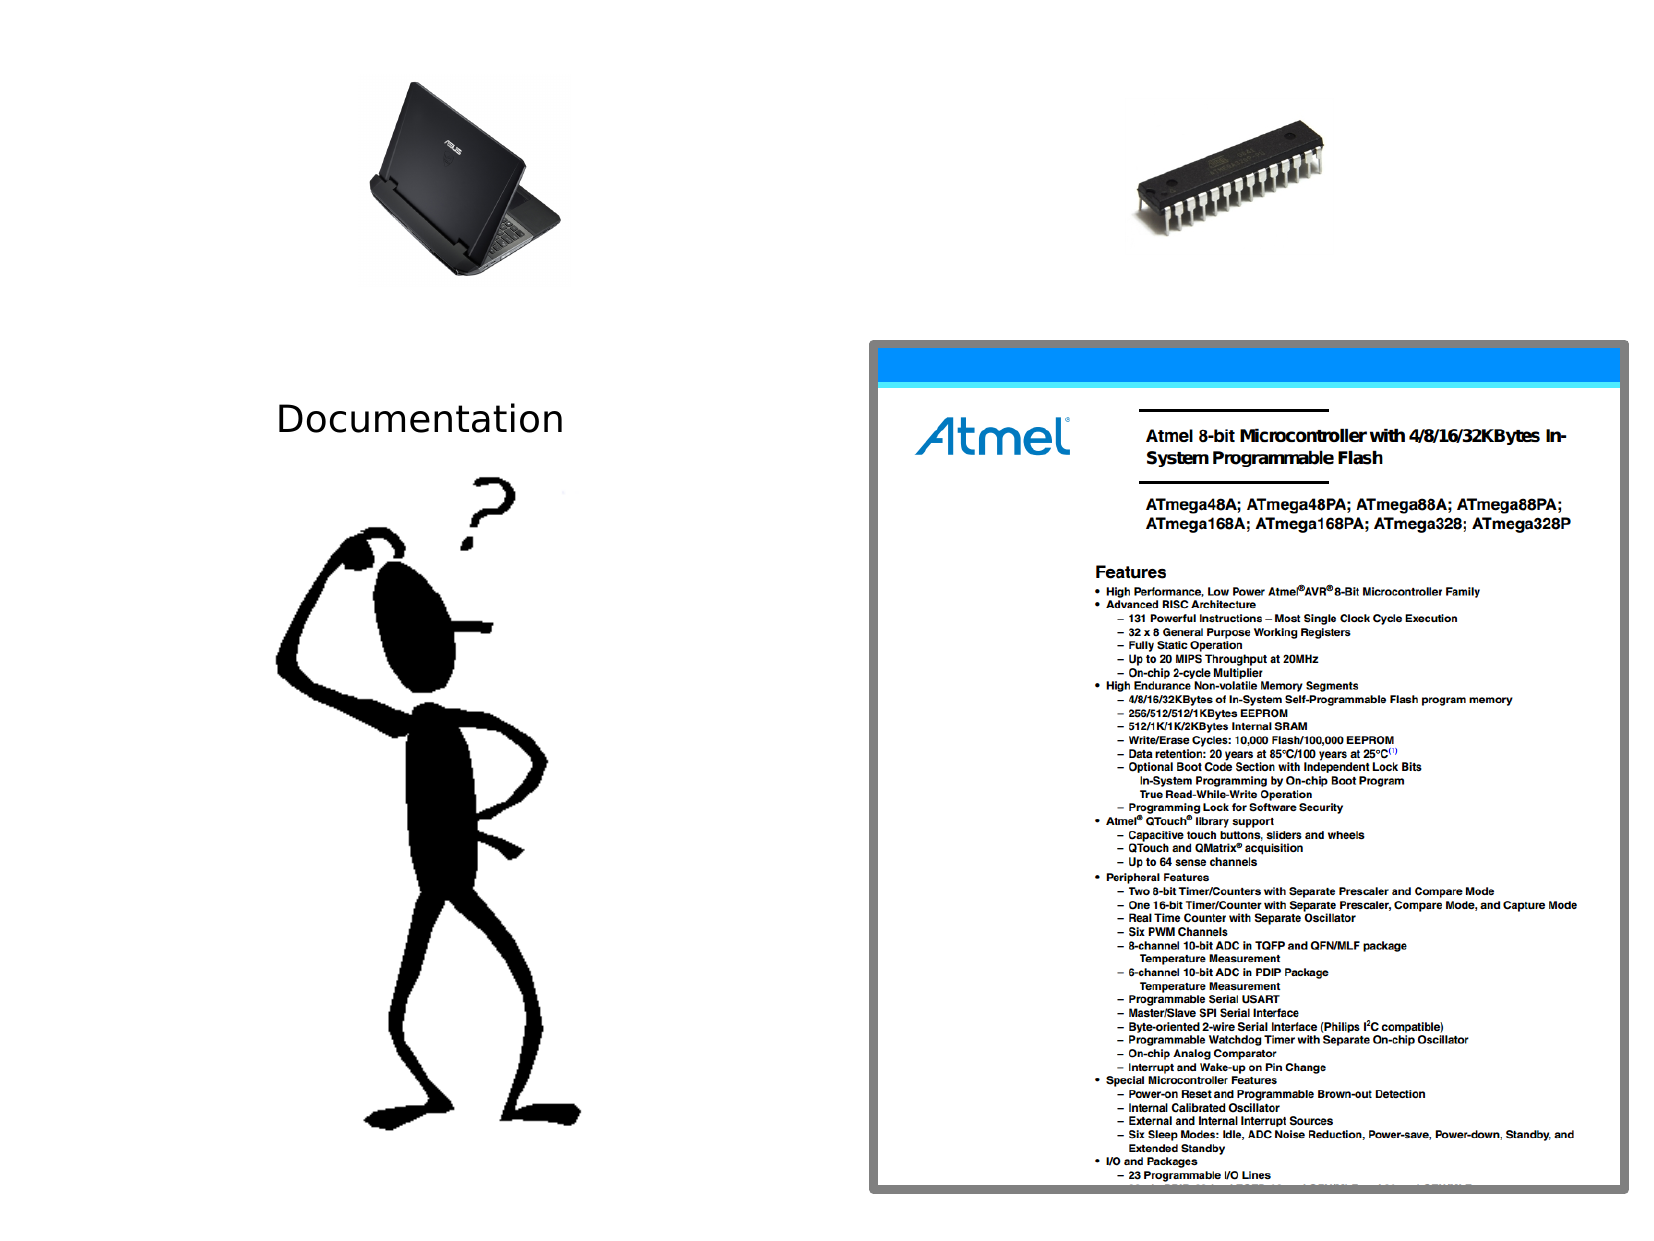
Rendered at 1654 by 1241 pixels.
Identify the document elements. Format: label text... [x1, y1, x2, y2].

picture [358, 74, 571, 287]
text_box Documentation [261, 390, 580, 449]
picture [1125, 98, 1334, 256]
picture [270, 465, 589, 1141]
picture [878, 348, 1621, 1186]
